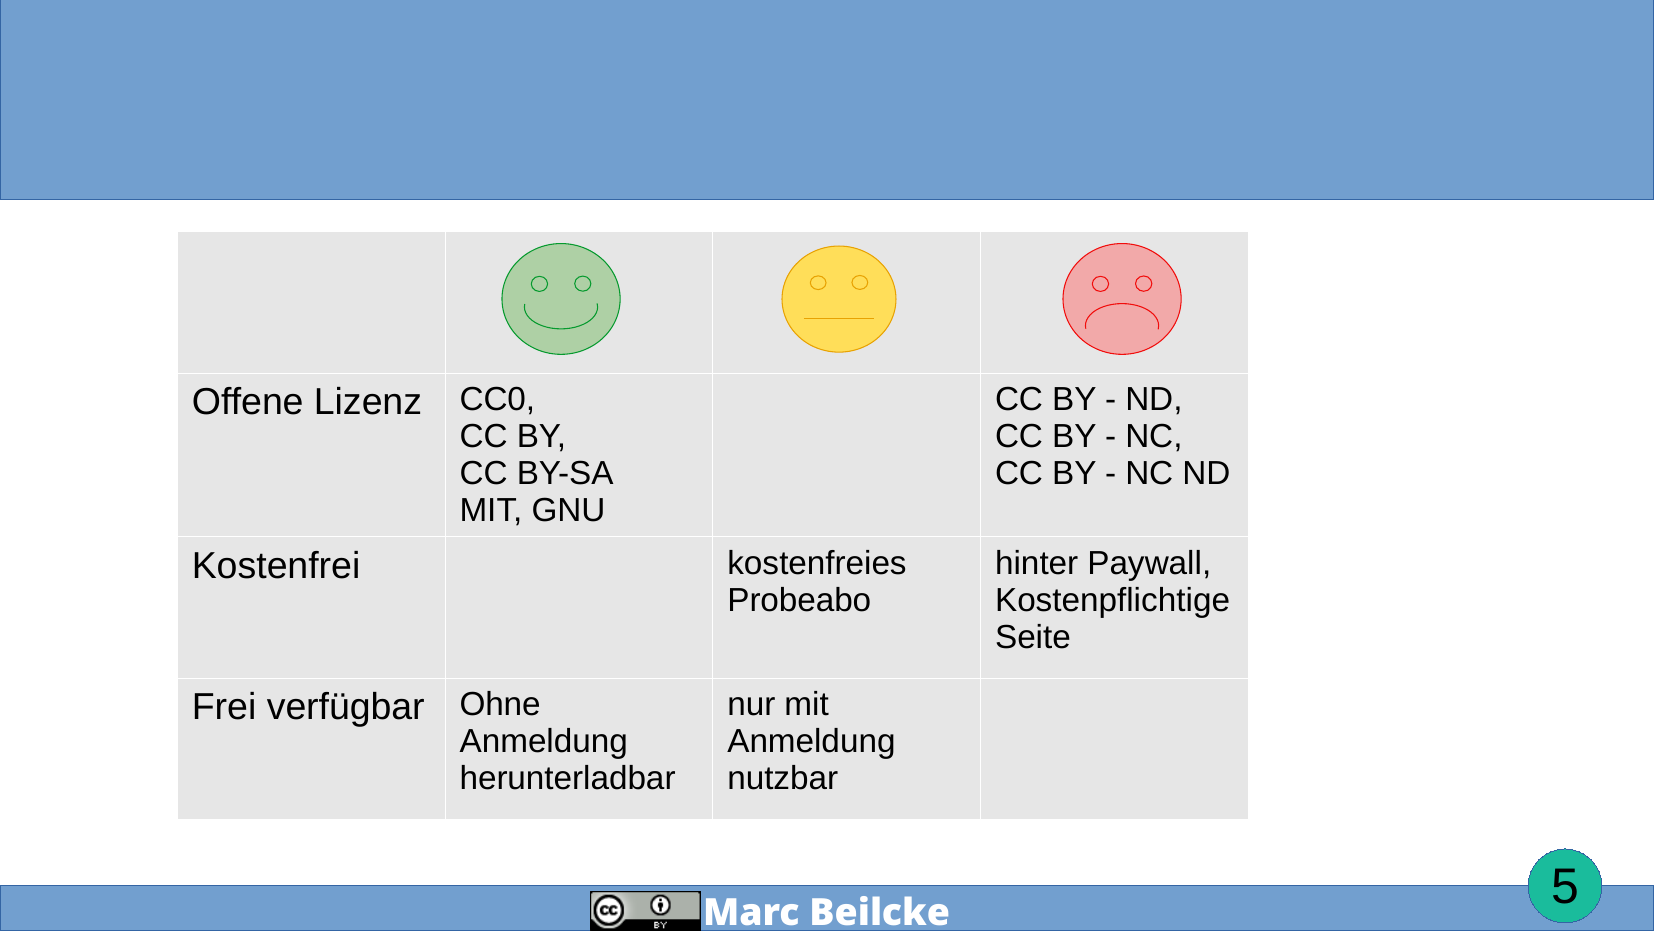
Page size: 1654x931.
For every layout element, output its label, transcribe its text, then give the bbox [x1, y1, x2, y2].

text_box [501, 243, 621, 355]
table_cell hinter Paywall, Kostenpflichtige Seite [981, 537, 1248, 678]
table_header [981, 232, 1248, 373]
text_box [1062, 243, 1182, 355]
table_cell [981, 679, 1248, 819]
table_cell Frei verfügbar [178, 679, 445, 819]
table_cell CC BY - ND, CC BY - NC, CC BY - NC ND [981, 374, 1248, 536]
picture [590, 891, 701, 931]
table_cell Ohne Anmeldung herunterladbar [446, 679, 712, 819]
list [59, 243, 1595, 864]
text_box [782, 246, 896, 353]
table_header [713, 232, 980, 373]
table_cell [713, 374, 980, 536]
table_cell CC0, CC BY, CC BY-SA MIT, GNU [446, 374, 712, 536]
table_header [446, 232, 712, 373]
table_cell [446, 537, 712, 678]
table_cell nur mit Anmeldung nutzbar [713, 679, 980, 819]
table_cell Offene Lizenz [178, 374, 445, 536]
table_header [178, 232, 445, 373]
table_cell Kostenfrei [178, 537, 445, 678]
table_cell kostenfreies Probeabo [713, 537, 980, 678]
